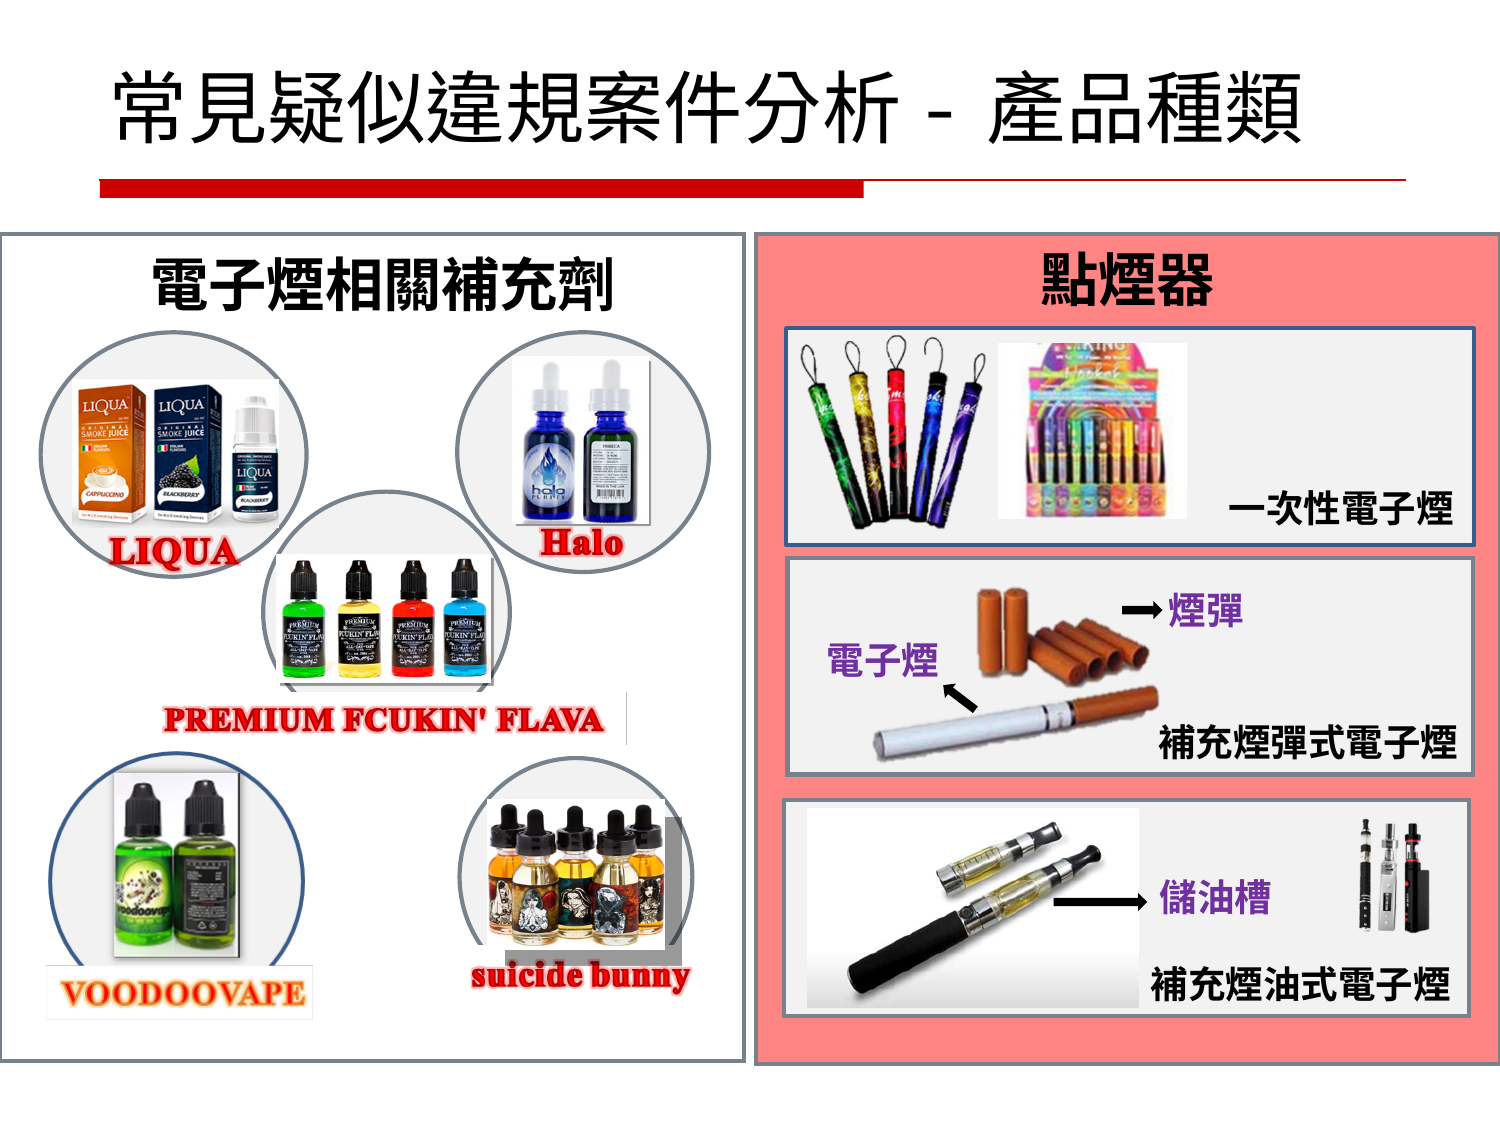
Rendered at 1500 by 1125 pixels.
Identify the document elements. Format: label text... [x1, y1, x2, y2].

picture [72, 379, 279, 598]
picture [512, 356, 651, 588]
text_box [755, 234, 1500, 1064]
picture [446, 799, 715, 1020]
picture [37, 685, 627, 1037]
text_box 電子煙 [811, 629, 955, 690]
text_box 電子煙相關補充劑 [135, 240, 632, 326]
text_box [0, 233, 744, 1062]
text_box 點煙器 [1025, 235, 1230, 321]
picture [276, 554, 491, 683]
text_box 一次性電子煙 [1213, 477, 1469, 538]
text_box 補充煙油式電子煙 [1135, 953, 1466, 1015]
text_box 煙彈 [1154, 579, 1259, 641]
text_box 補充煙彈式電子煙 [1143, 711, 1474, 773]
picture [784, 326, 1476, 1008]
text_box 常見疑似違規案件分析-產品種類 [94, 49, 1407, 163]
picture [1304, 813, 1454, 944]
text_box 儲油槽 [1144, 866, 1288, 928]
